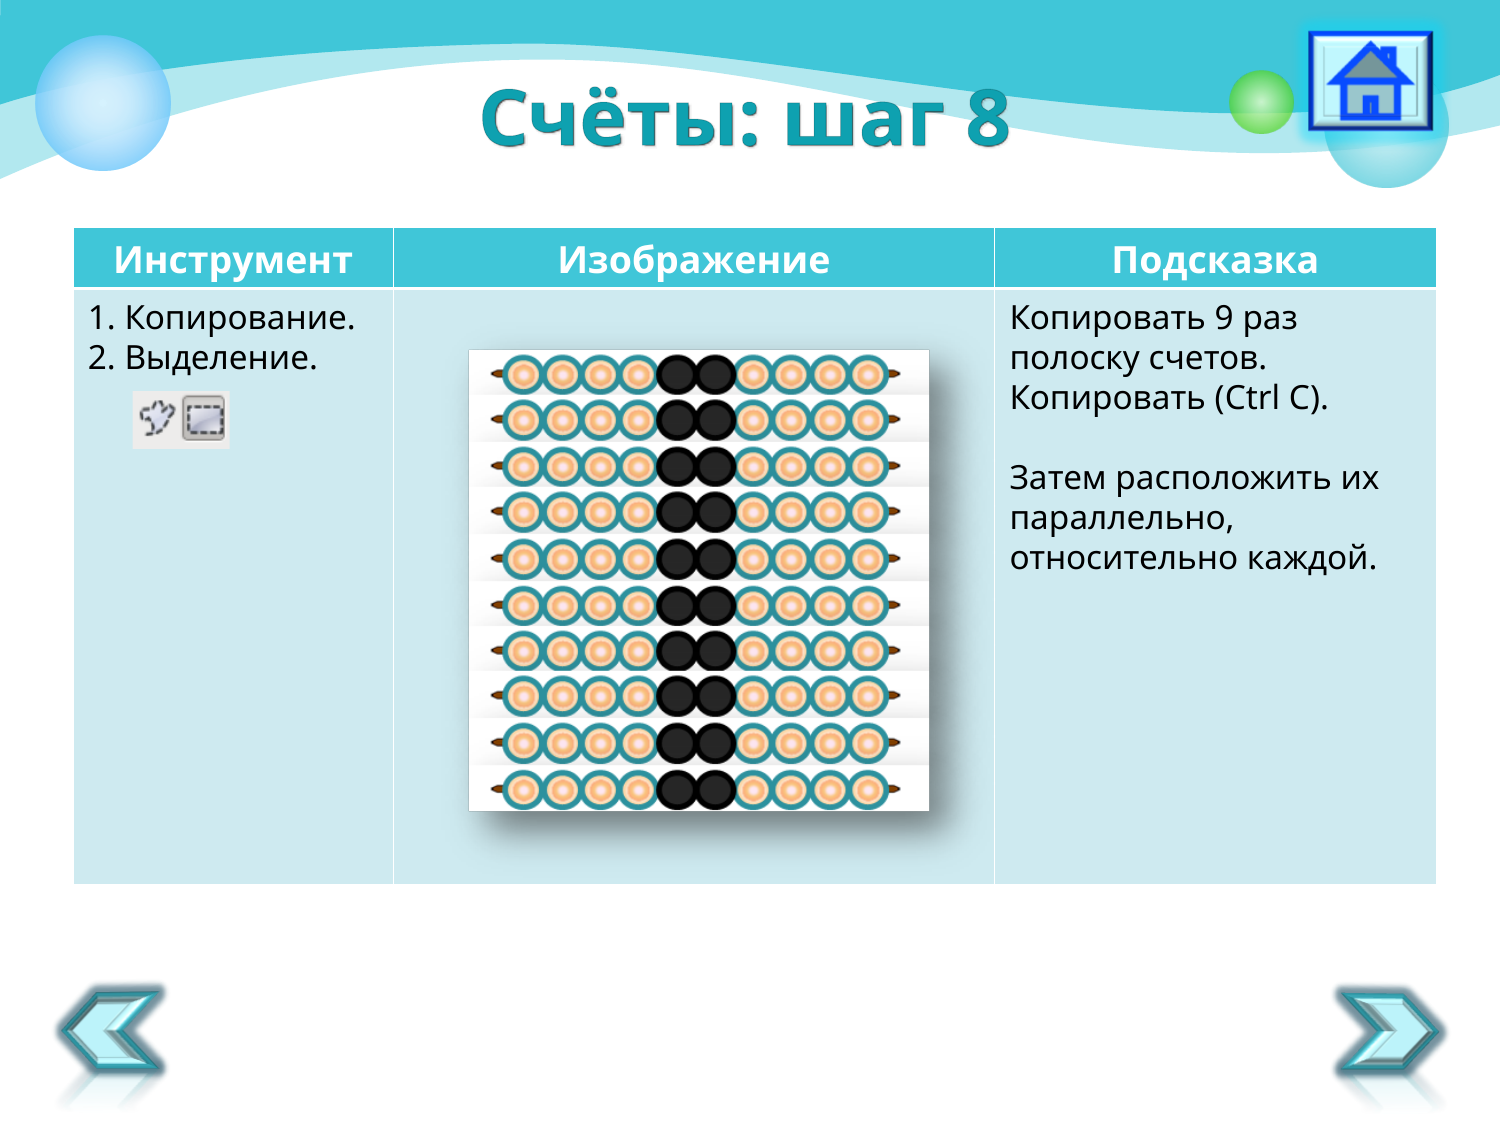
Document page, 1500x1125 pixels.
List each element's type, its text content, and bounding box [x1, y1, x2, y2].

text_box Счёты: шаг 8 [862, 101, 901, 146]
table_cell [394, 290, 994, 884]
table_header Изображение [394, 228, 994, 287]
text_box Счёты: шаг 8 [968, 89, 1009, 146]
picture [431, 312, 1004, 886]
text_box Счёты: шаг 8 [720, 102, 732, 145]
text_box Счёты: шаг 8 [482, 89, 526, 146]
text_box Счёты: шаг 8 [582, 102, 623, 146]
picture [132, 391, 230, 449]
text_box Счёты: шаг 8 [531, 102, 574, 145]
text_box Счёты: шаг 8 [912, 102, 943, 146]
picture [34, 34, 172, 172]
table_cell Копировать 9 раз полоску счетов. Копировать (Ctrl C). Затем расположить их параллельно, относительно каждой. [995, 290, 1436, 884]
table_cell 1. Копирование. 2. Выделение. [74, 290, 393, 884]
text_box Счёты: шаг 8 [628, 102, 669, 146]
text_box Счёты: шаг 8 [787, 102, 853, 145]
picture [1228, 6, 1459, 189]
table_header Подсказка [995, 228, 1436, 287]
picture [1321, 974, 1459, 1125]
picture [43, 972, 179, 1125]
text_box Счёты: шаг 8 [676, 102, 714, 145]
table_header Инструмент [74, 228, 393, 287]
